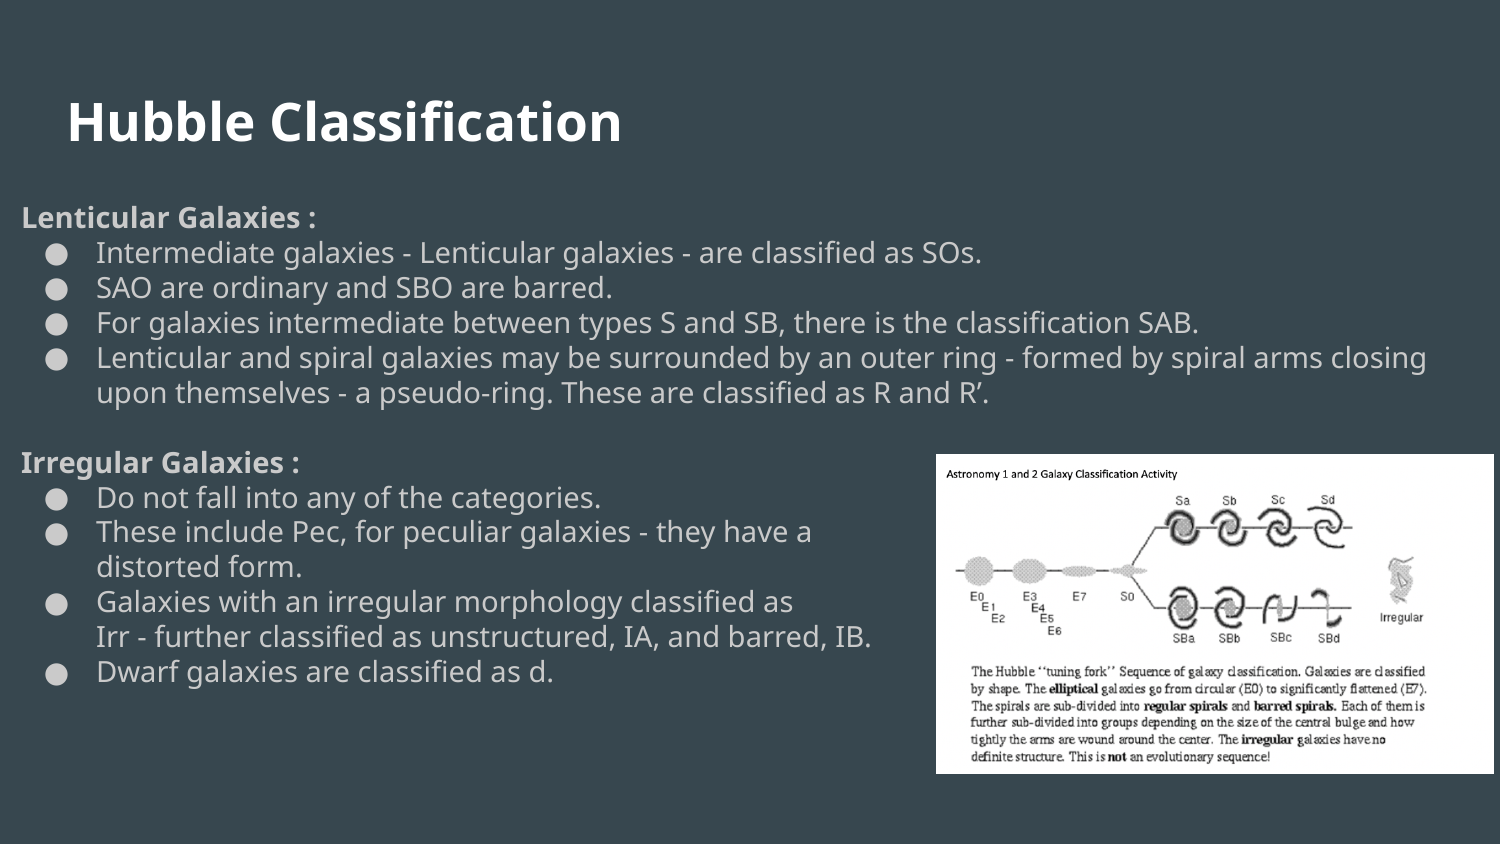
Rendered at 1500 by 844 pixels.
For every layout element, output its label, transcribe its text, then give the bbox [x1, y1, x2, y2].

title Hubble Classification [51, 72, 1449, 167]
text_box Lenticular Galaxies : Intermediate galaxies - Lenticular galaxies - are classified as SOs. SAO are ordinary and SBO are barred. For galaxies intermediate between types S and SB, there is the classification SAB. Lenticular and spiral galaxies may be surrounded by an outer ring - formed by spiral arms closing upon themselves - a pseudo-ring. These are classified as R and R’. Irregular Galaxies : Do not fall into any of the categories. These include Pec, for peculiar galaxies - they have a distorted form. Galaxies with an irregular morphology classified as Irr - further classified as unstructured, IA, and barred, IB. Dwarf galaxies are classified as d. [6, 184, 1494, 704]
picture [936, 454, 1494, 774]
